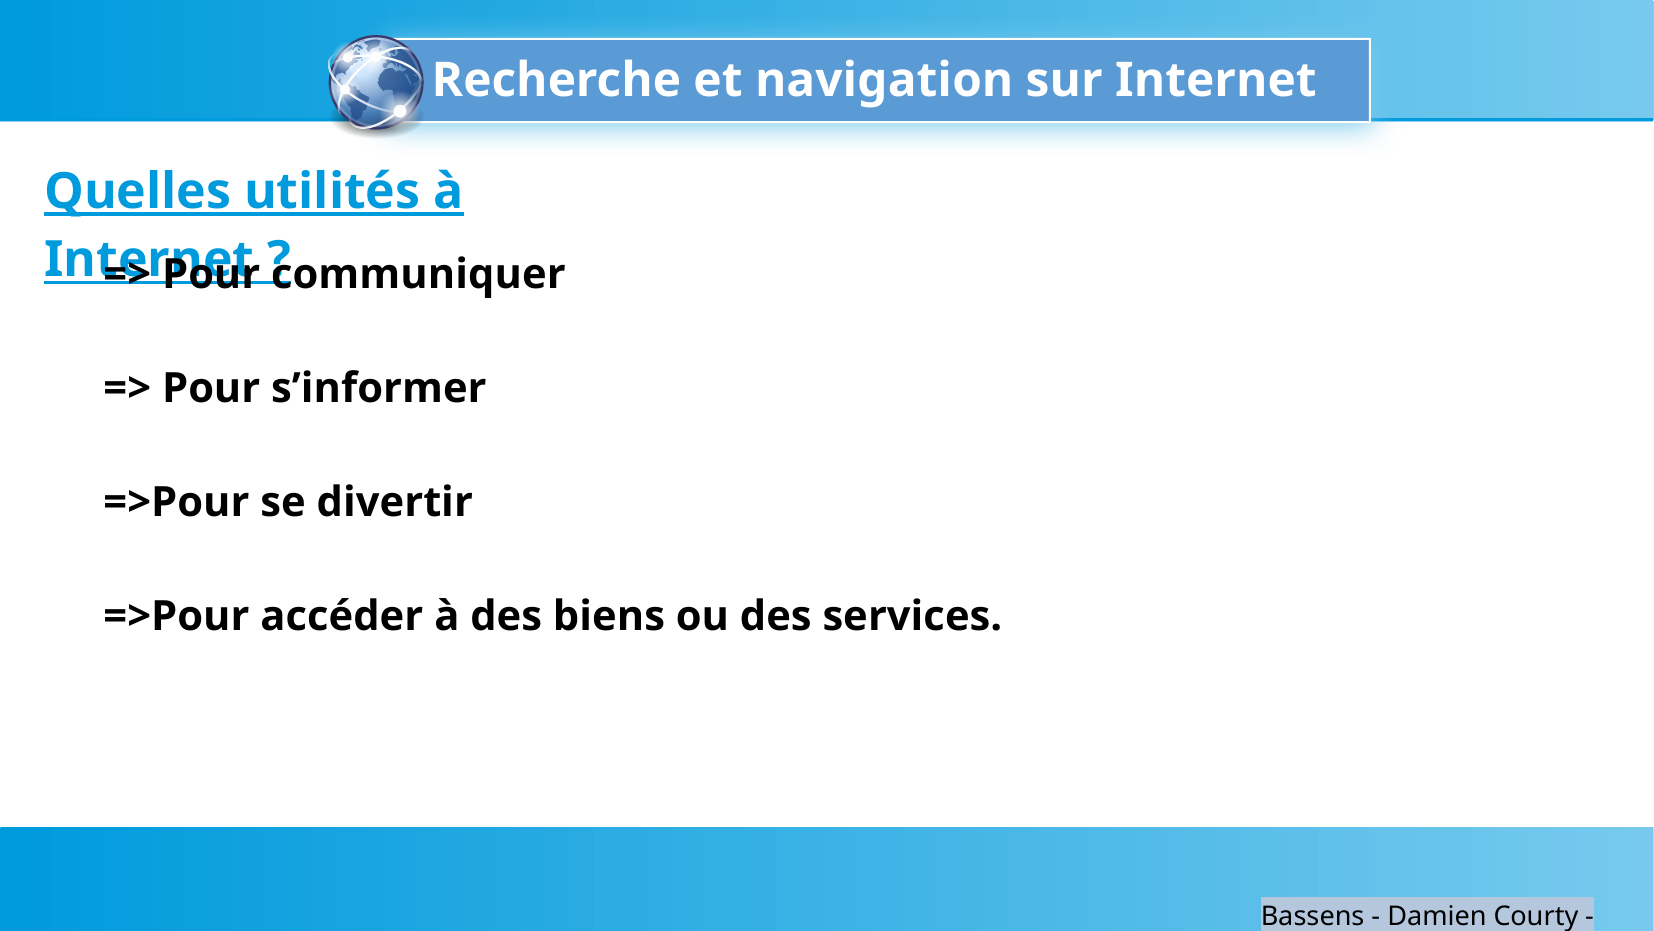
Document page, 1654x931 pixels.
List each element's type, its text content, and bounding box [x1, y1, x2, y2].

text_box Bassens - Damien Courty - 2024 [1246, 889, 1654, 931]
text_box Recherche et navigation sur Internet [427, 38, 1370, 123]
text_box Quelles utilités à Internet ? [29, 147, 739, 264]
text_box => Pour communiquer => Pour s’informer =>Pour se divertir =>Pour accéder à des biens ou des services. [88, 236, 1625, 595]
picture [324, 35, 427, 140]
